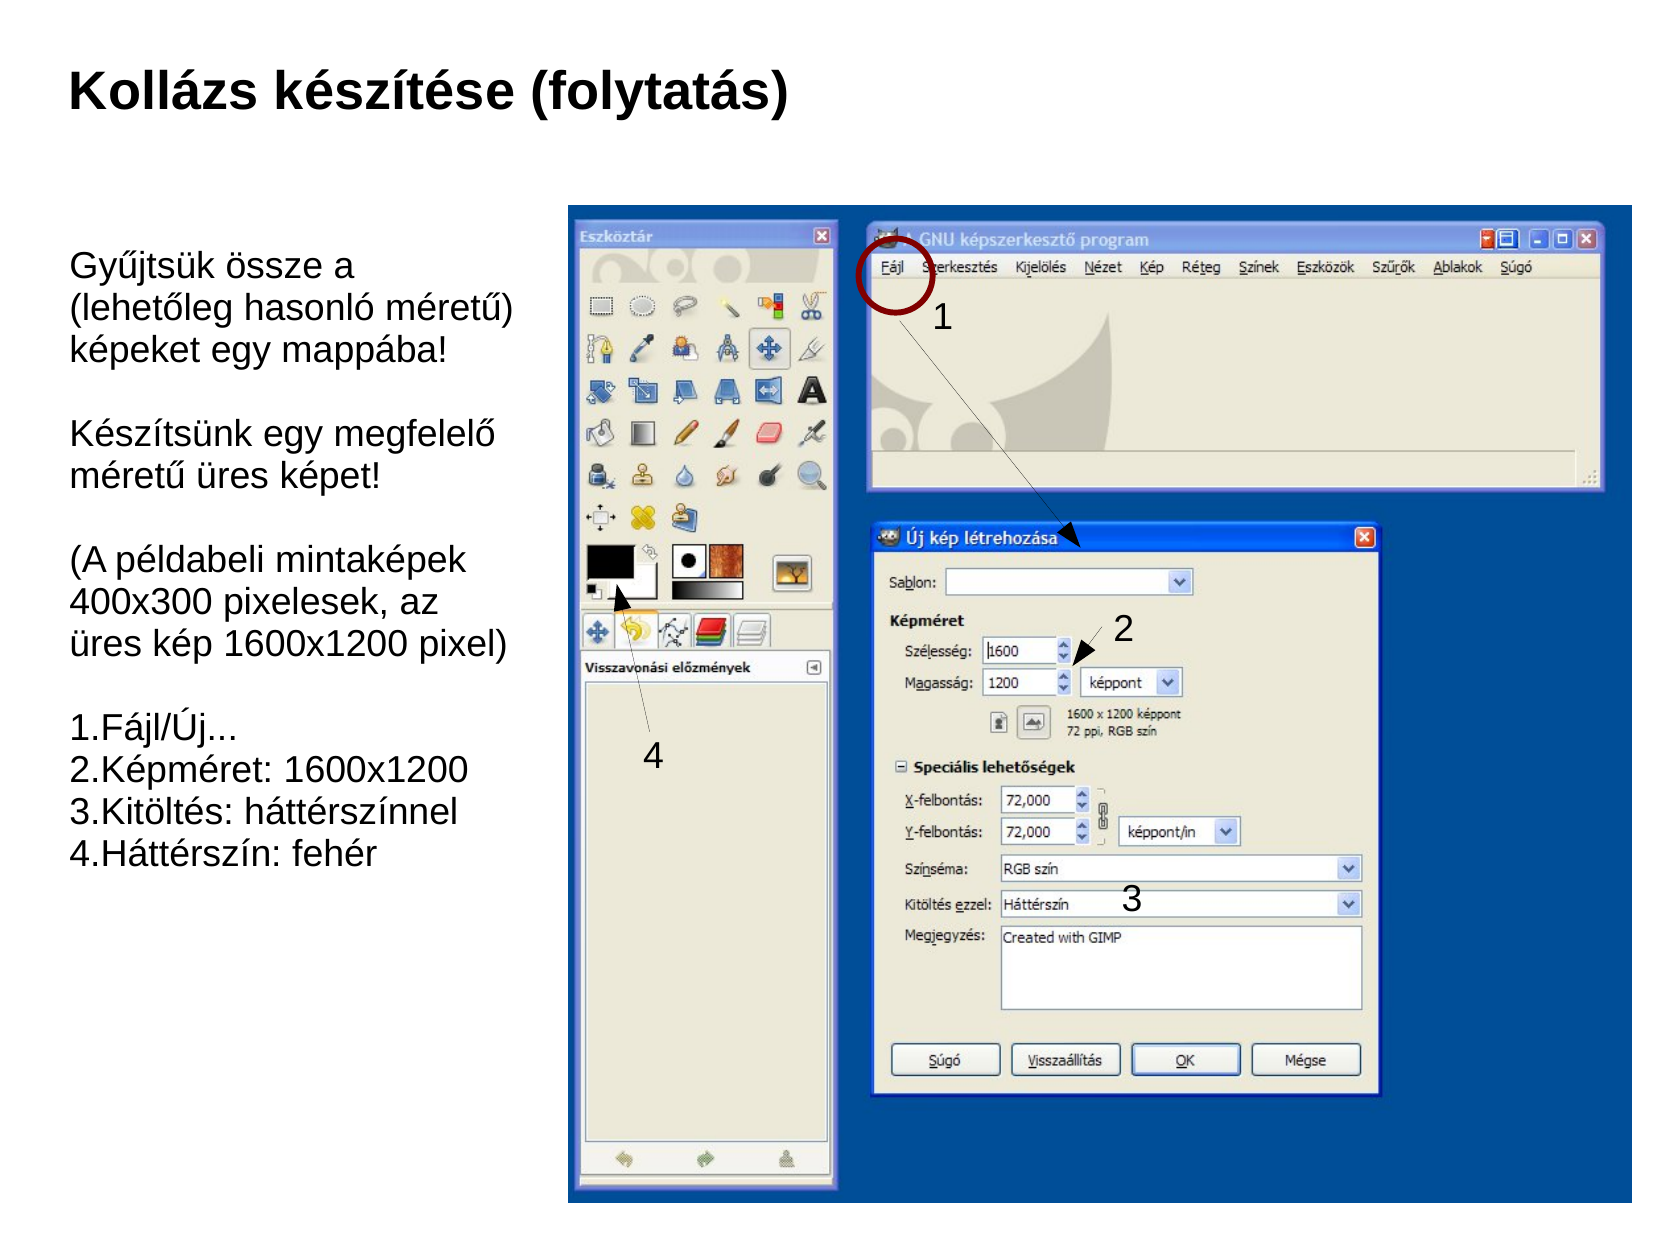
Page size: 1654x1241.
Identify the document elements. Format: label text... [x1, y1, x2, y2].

text_box 2 [1098, 600, 1150, 658]
text_box 3 [1106, 870, 1158, 927]
picture [568, 205, 1632, 1203]
text_box 4 [628, 726, 679, 784]
text_box 1 [917, 287, 969, 345]
text_box Gyűjtsük össze a (lehetőleg hasonló méretű) képeket egy mappába! Készítsünk egy megfelelő méretű üres képet! (A példabeli mintaképek 400x300 pixelesek, az üres kép 1600x1200 pixel) Fájl/Új... Képméret: 1600x1200 Kitöltés: háttérszínnel Háttérszín: fehér [54, 236, 532, 883]
text_box Kollázs készítése (folytatás) [54, 52, 805, 130]
